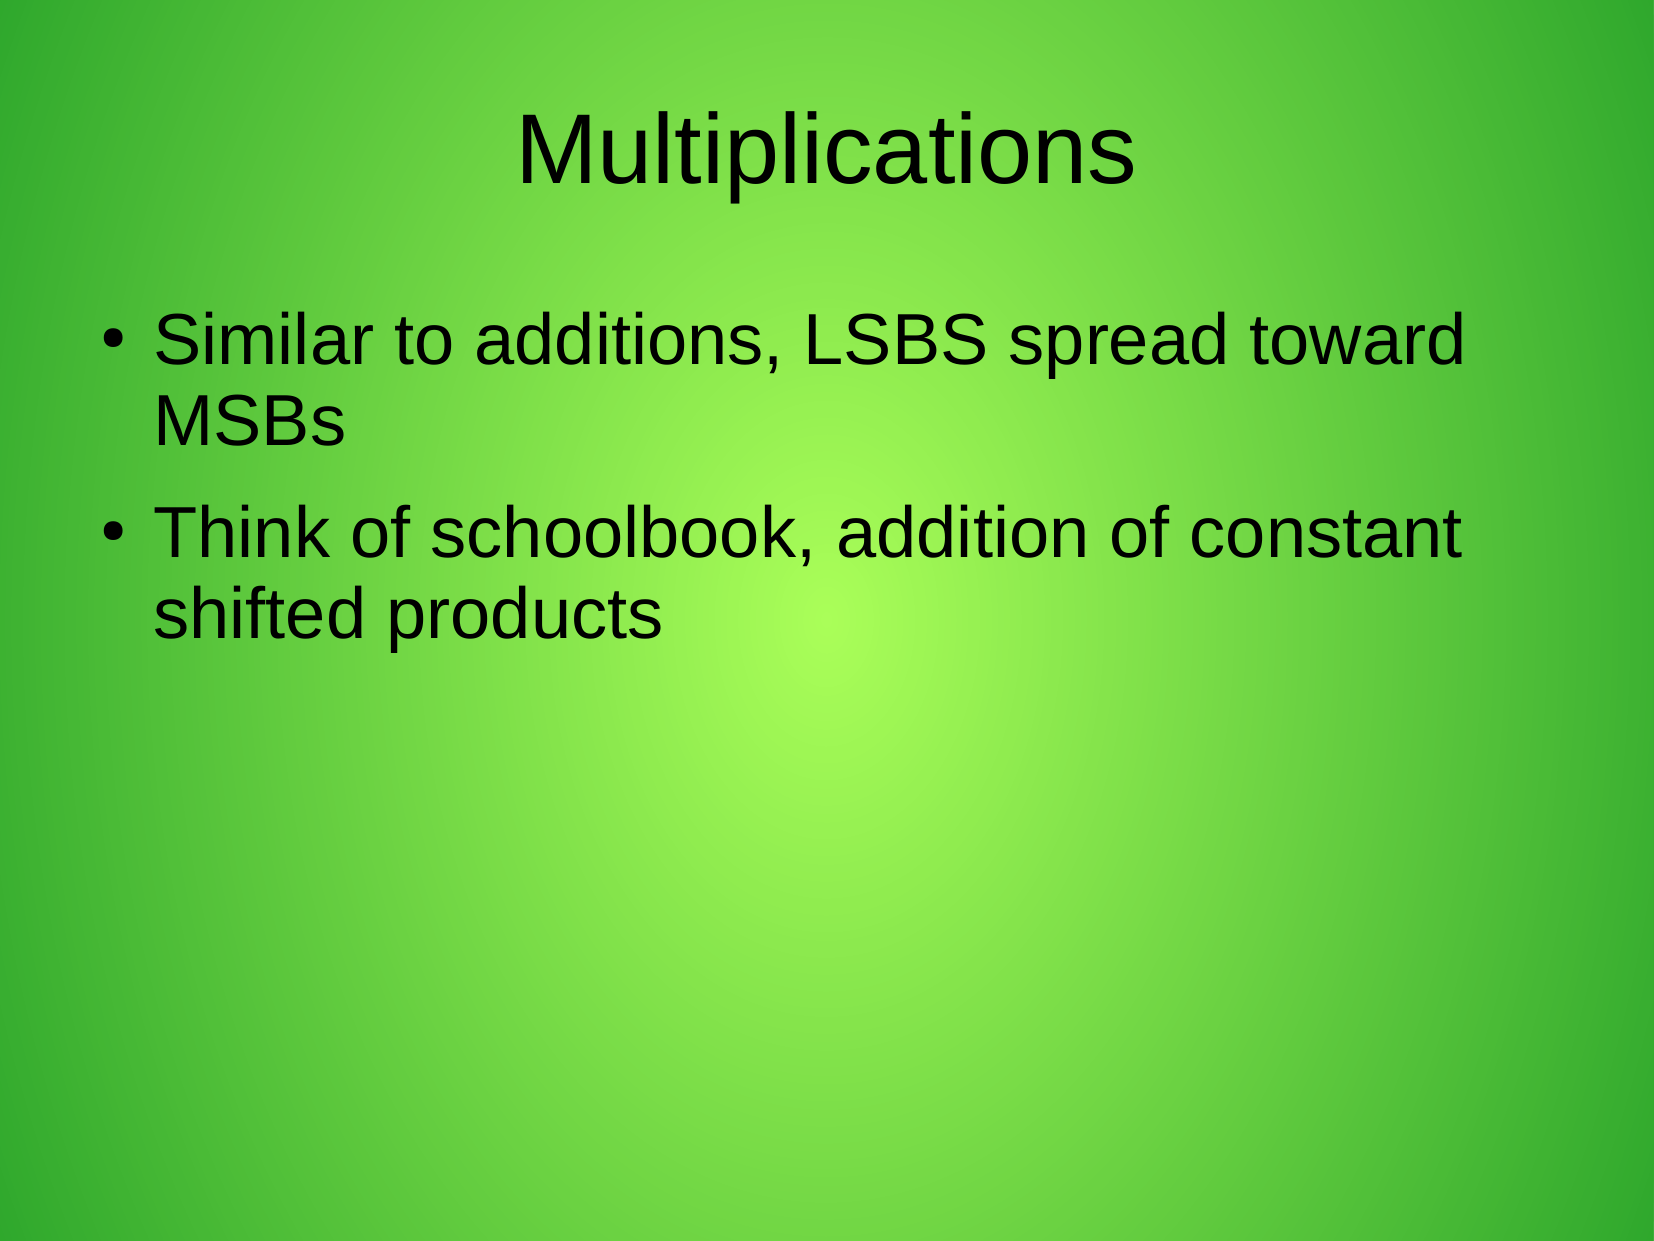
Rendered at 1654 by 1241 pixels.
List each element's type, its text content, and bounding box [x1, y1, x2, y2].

list Similar to additions, LSBS spread toward MSBs Think of schoolbook, addition of constant shifted products [82, 299, 1571, 1019]
title Multiplications [82, 47, 1571, 252]
